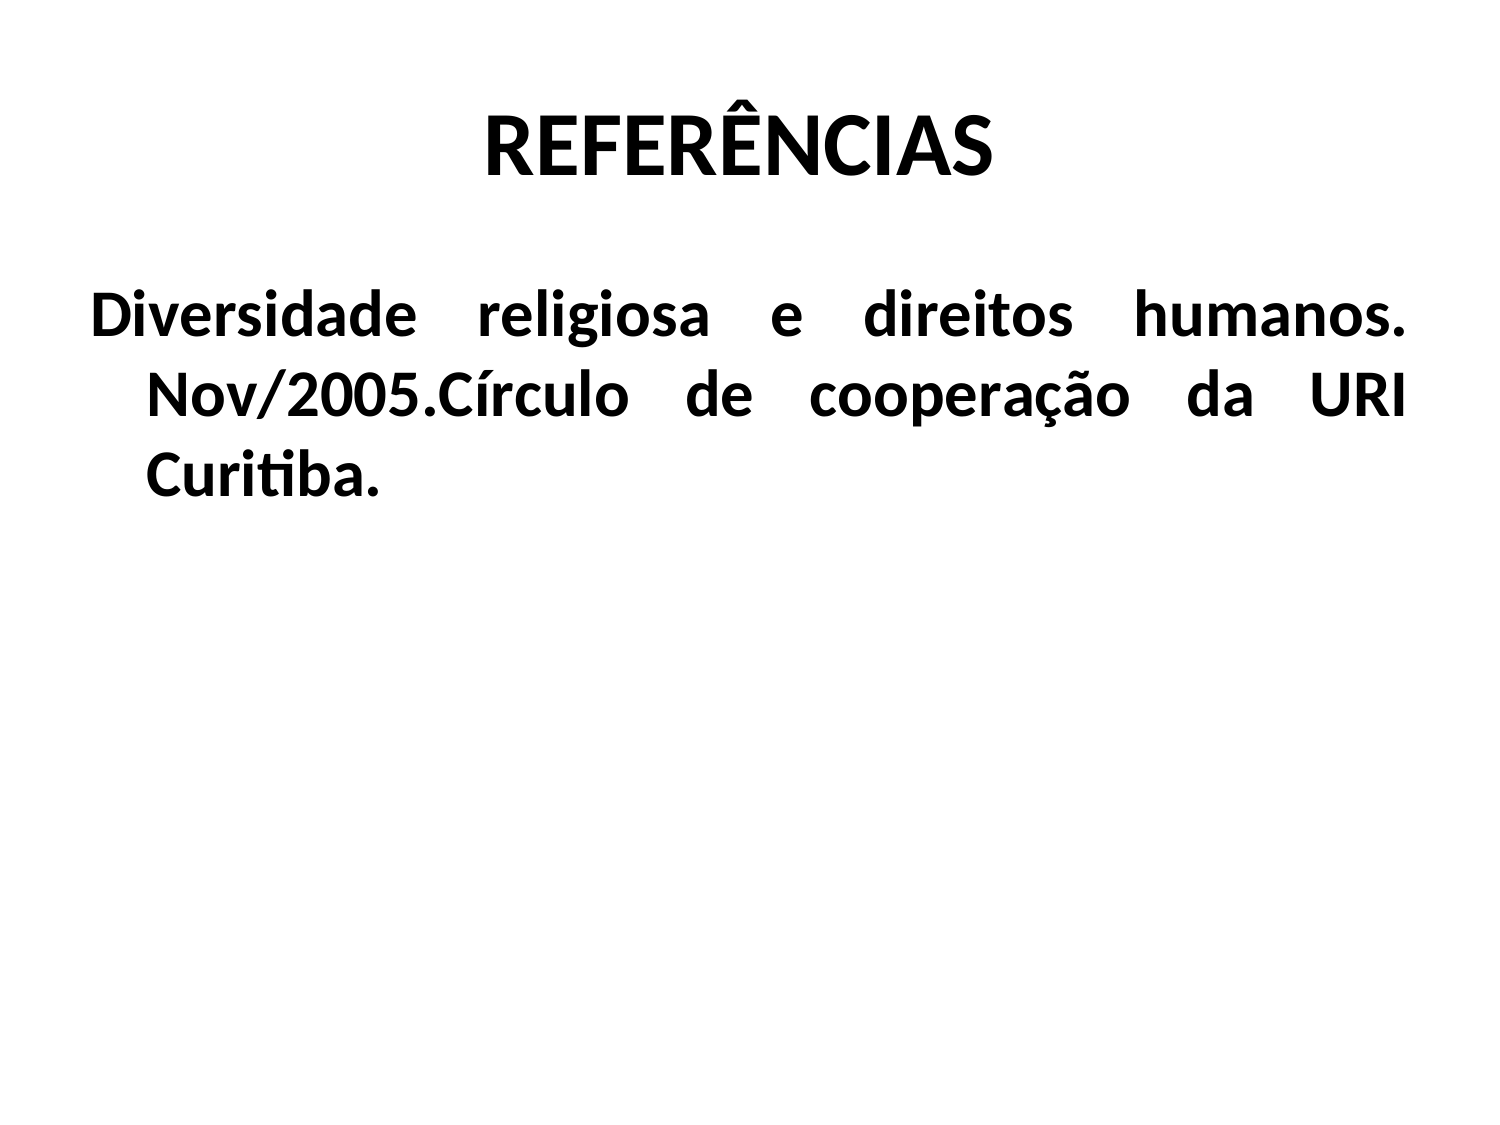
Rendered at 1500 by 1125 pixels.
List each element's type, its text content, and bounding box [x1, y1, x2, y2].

title REFERÊNCIAS [75, 45, 1426, 233]
list Diversidade religiosa e direitos humanos. Nov/2005.Círculo de cooperação da URI Curitiba. [75, 262, 1426, 1005]
